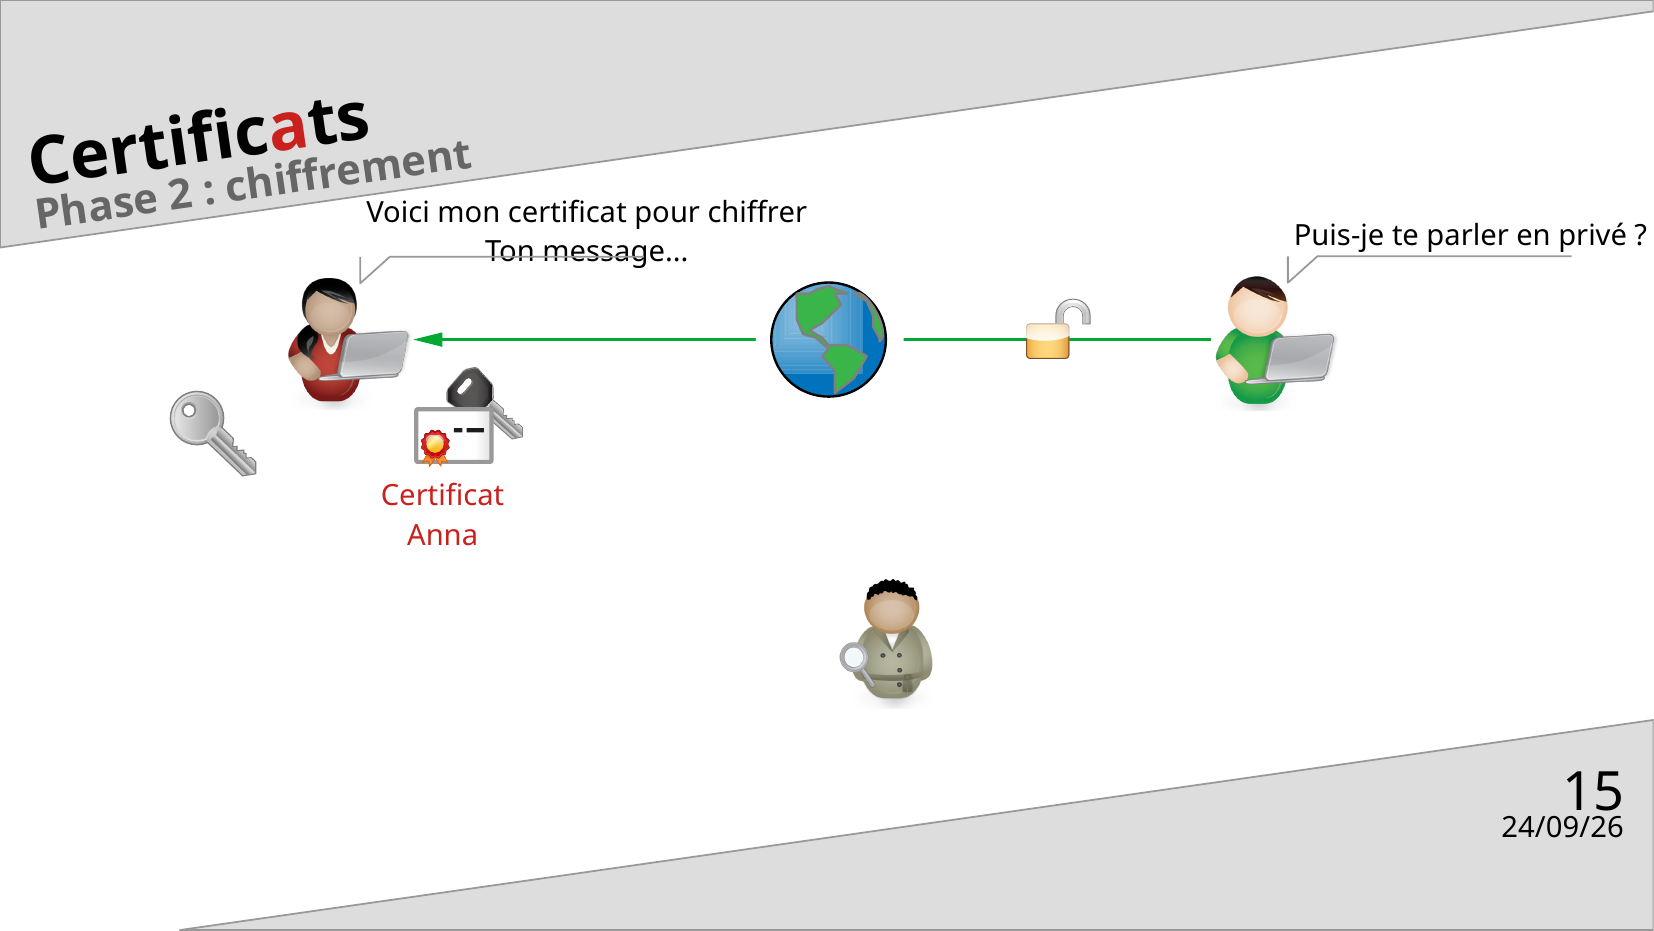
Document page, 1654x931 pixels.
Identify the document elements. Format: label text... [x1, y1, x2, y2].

text_box Puis-je te parler en privé ? [1287, 206, 1654, 262]
text_box [416, 409, 492, 462]
picture [277, 270, 414, 410]
title Certificats [16, 0, 1501, 182]
text_box Voici mon certificat pour chiffrer Ton message... [360, 183, 726, 266]
text_box Certificat Anna [375, 466, 563, 516]
picture [444, 363, 525, 444]
picture [163, 383, 263, 483]
picture [1289, 268, 1301, 279]
picture [415, 428, 456, 466]
picture [833, 573, 945, 709]
picture [1210, 268, 1341, 411]
picture [362, 270, 372, 279]
picture [1018, 295, 1099, 363]
title Phase 2 : chiffrement [30, 80, 753, 245]
text_box [755, 265, 904, 414]
